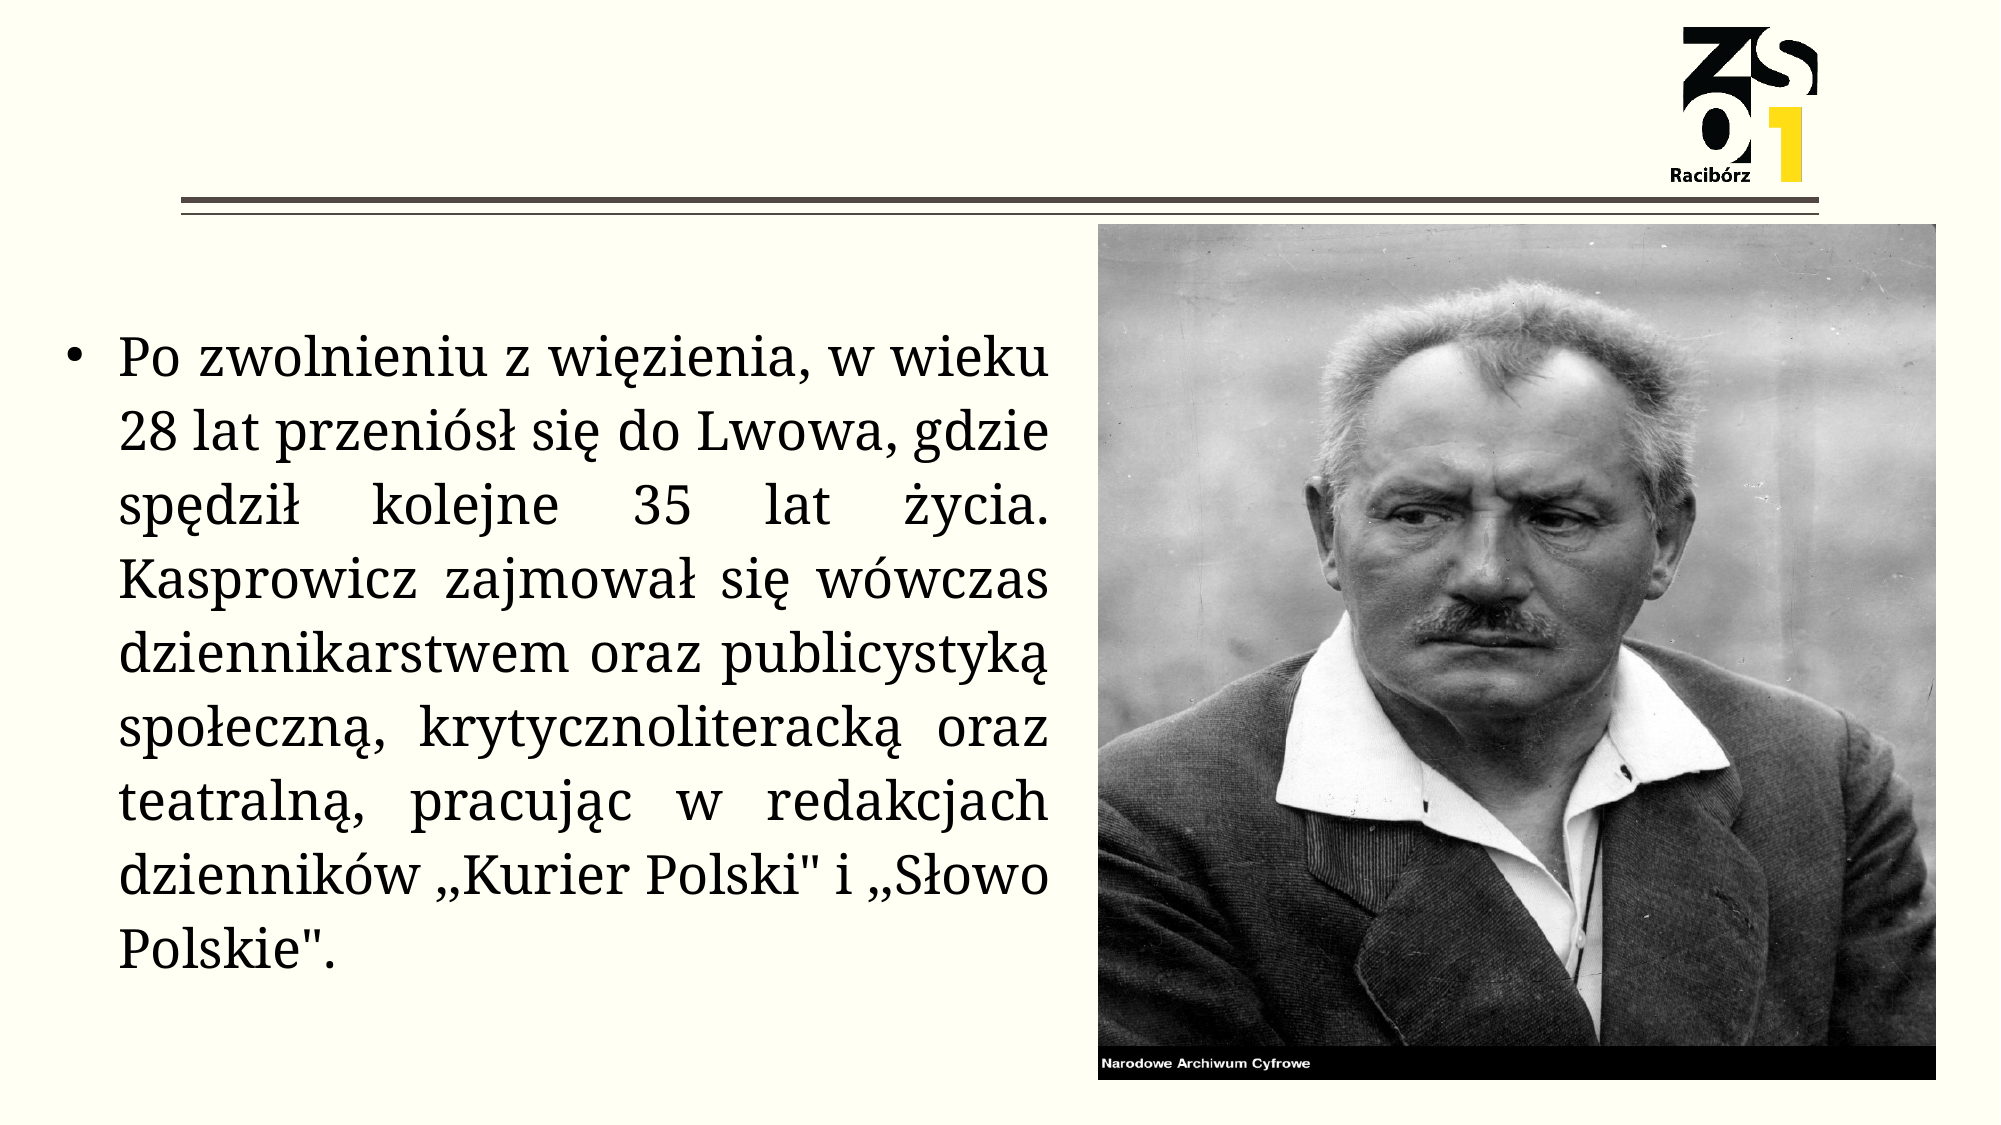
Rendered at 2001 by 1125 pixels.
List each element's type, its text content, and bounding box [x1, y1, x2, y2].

text_box Po zwolnieniu z więzienia, w wieku 28 lat przeniósł się do Lwowa, gdzie spędził kolejne 35 lat życia. Kasprowicz zajmował się wówczas dziennikarstwem oraz publicystyką społeczną, krytycznoliteracką oraz teatralną, pracując w redakcjach dzienników ,,Kurier Polski" i ,,Słowo Polskie". [47, 318, 1052, 1125]
picture [1098, 0, 1936, 1080]
